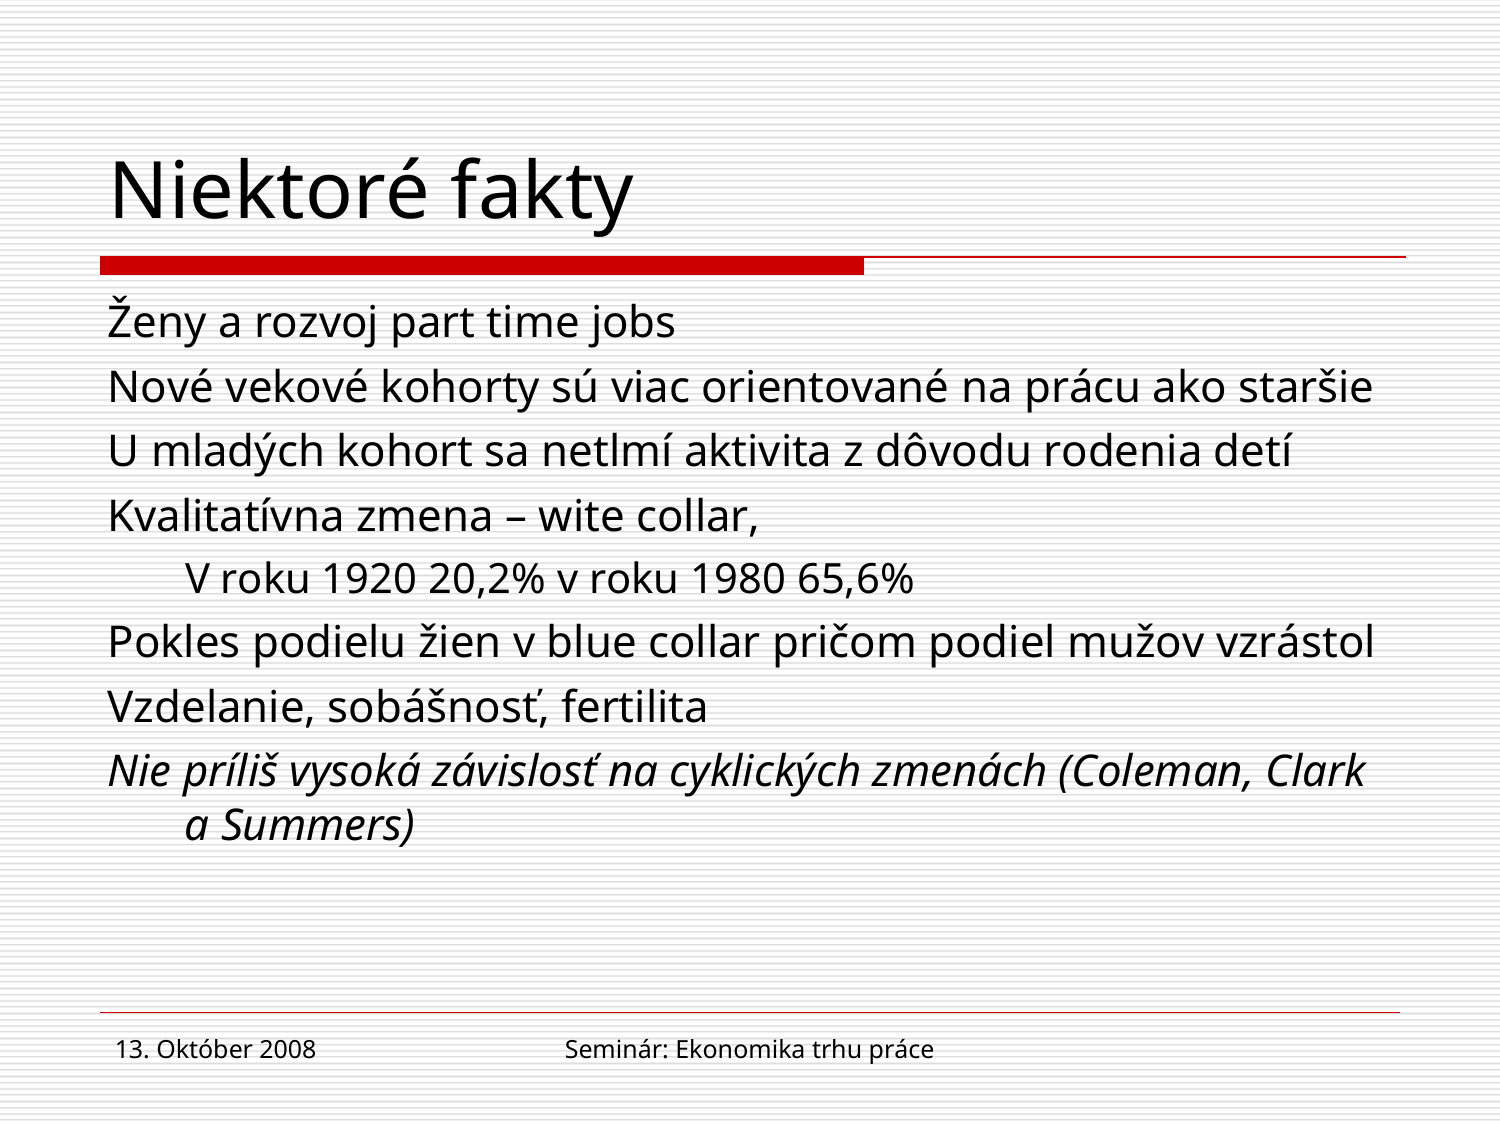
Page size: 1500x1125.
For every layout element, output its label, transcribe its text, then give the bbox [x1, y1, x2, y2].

list Ženy a rozvoj part time jobs Nové vekové kohorty sú viac orientované na prácu ako staršie U mladých kohort sa netlmí aktivita z dôvodu rodenia detí Kvalitatívna zmena – wite collar, V roku 1920 20,2% v roku 1980 65,6% Pokles podielu žien v blue collar pričom podiel mužov vzrástol Vzdelanie, sobášnosť, fertilita Nie príliš vysoká závislosť na cyklických zmenách (Coleman, Clark a Summers) [92, 287, 1406, 1016]
title Niektoré fakty [94, 49, 1407, 250]
picture [0, 0, 1500, 1125]
